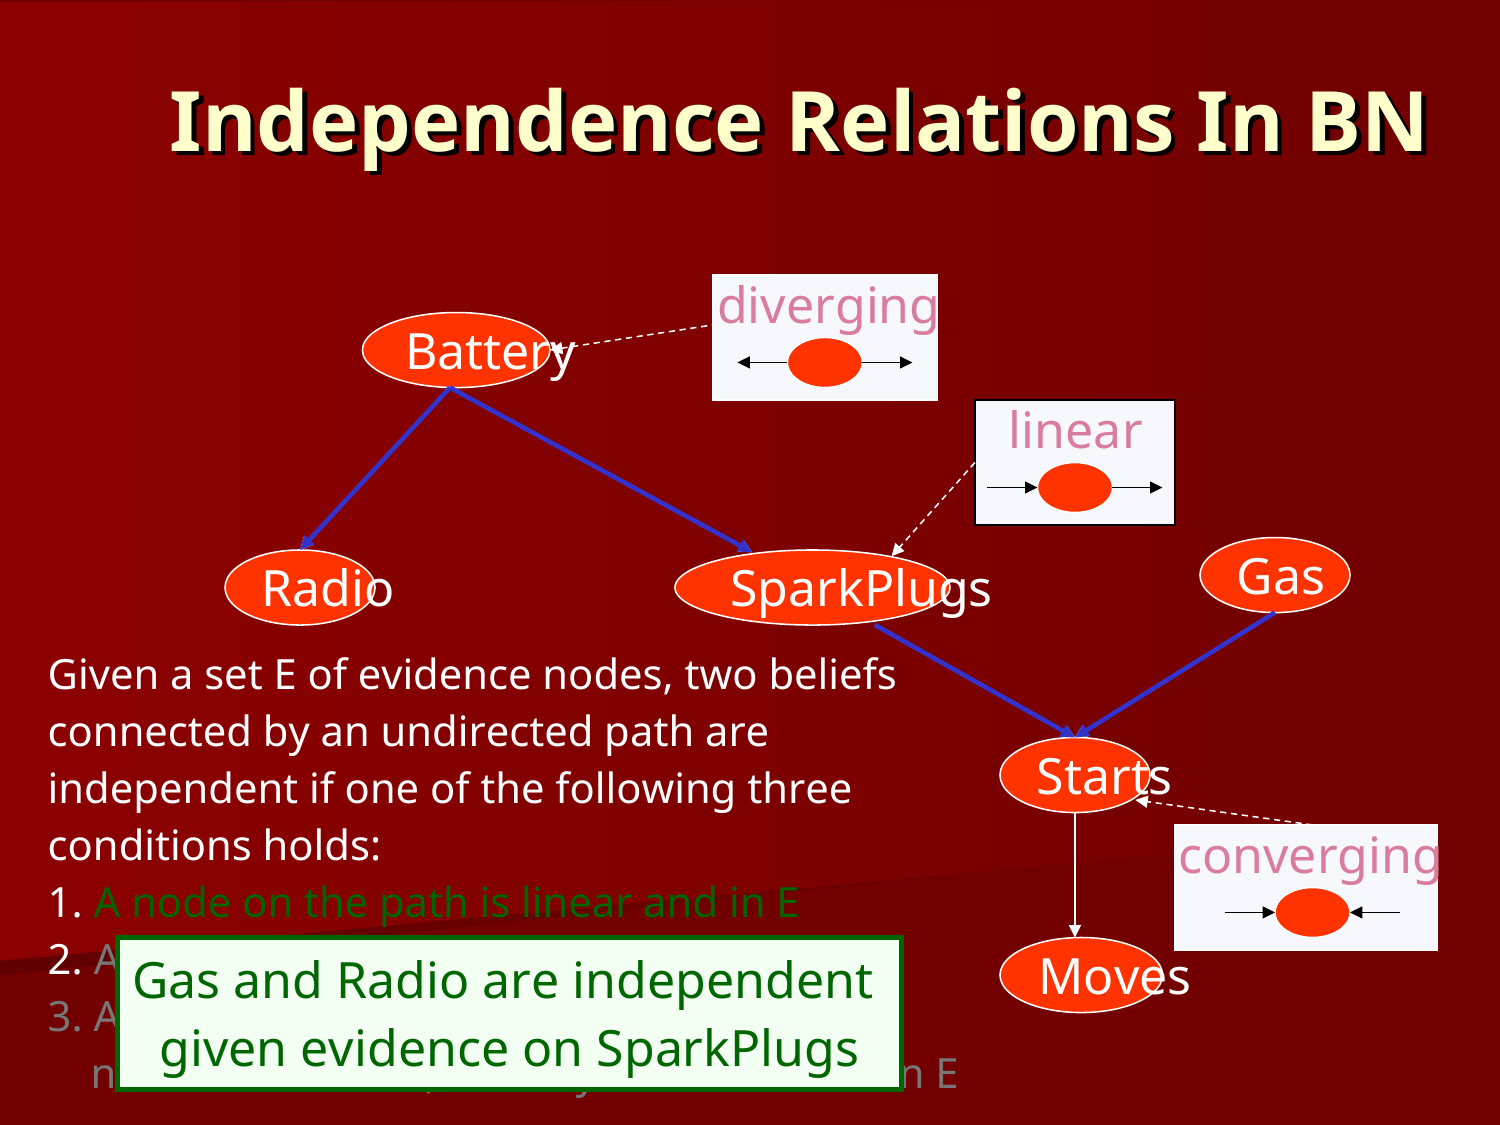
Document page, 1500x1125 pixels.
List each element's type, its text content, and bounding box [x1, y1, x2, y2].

text_box Gas [1200, 537, 1351, 613]
text_box [1174, 887, 1438, 950]
text_box Gas and Radio are independent given evidence on SparkPlugs [117, 937, 902, 1090]
title Independence Relations In BN [99, 24, 1500, 213]
text_box Moves [1146, 981, 1162, 991]
text_box Given a set E of evidence nodes, two beliefs connected by an undirected path are independent if one of the following three conditions holds: 1. A node on the path is linear and in E 2. A node on the path is diverging and in E 3. A node on the path is converging and neither this node, nor any descendant is in E [32, 637, 985, 1109]
text_box Battery [362, 312, 550, 388]
text_box diverging [702, 262, 956, 347]
text_box converging [1163, 812, 1459, 897]
text_box [975, 400, 1175, 526]
text_box linear [993, 387, 1158, 472]
text_box Starts [999, 737, 1151, 813]
text_box Moves [999, 937, 1162, 1013]
text_box Moves [1146, 970, 1160, 978]
text_box Radio [225, 549, 374, 626]
text_box [712, 337, 938, 400]
text_box SparkPlugs [674, 549, 947, 626]
